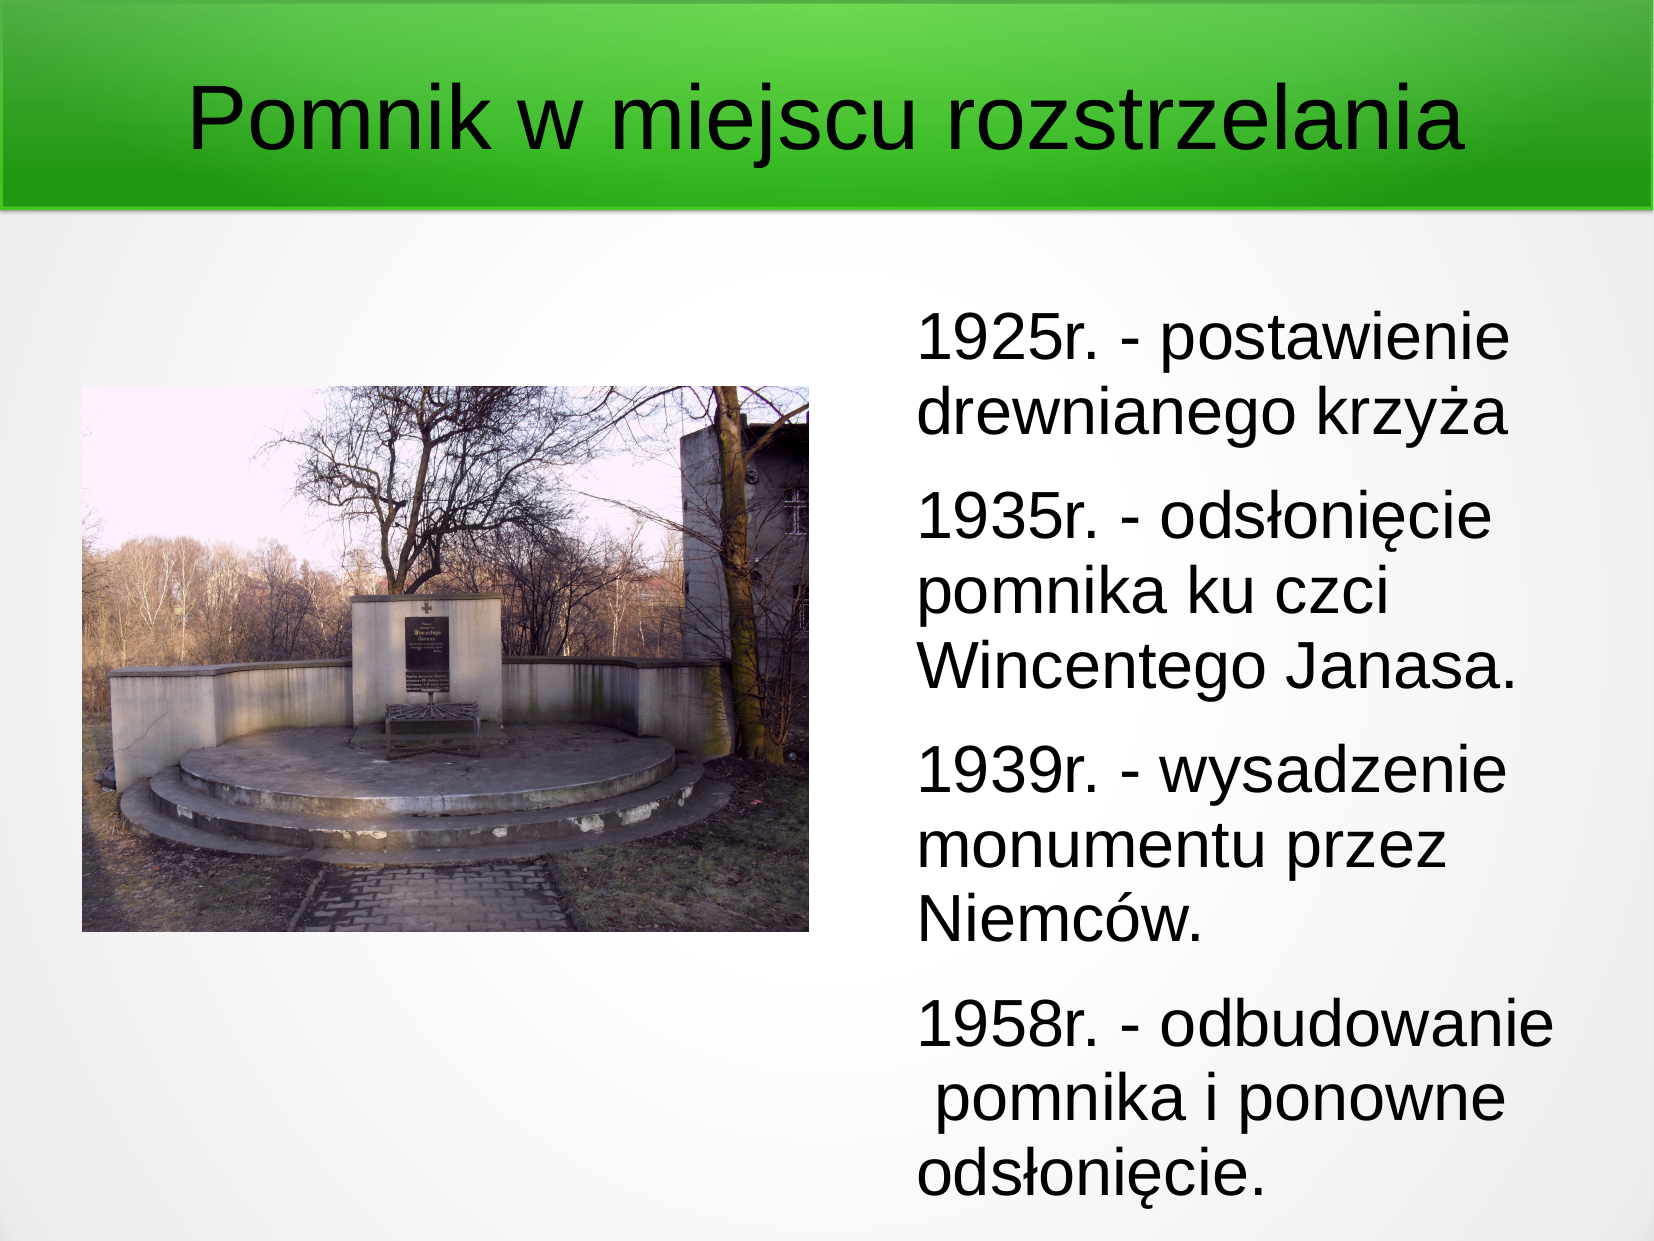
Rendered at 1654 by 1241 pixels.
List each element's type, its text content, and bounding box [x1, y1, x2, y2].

title Pomnik w miejscu rozstrzelania [82, 47, 1571, 189]
picture [82, 386, 809, 932]
list 1925r. - postawienie drewnianego krzyża 1935r. - odsłonięcie pomnika ku czci Wincentego Janasa. 1939r. - wysadzenie monumentu przez Niemców. 1958r. - odbudowanie pomnika i ponowne odsłonięcie. [845, 299, 1572, 1019]
